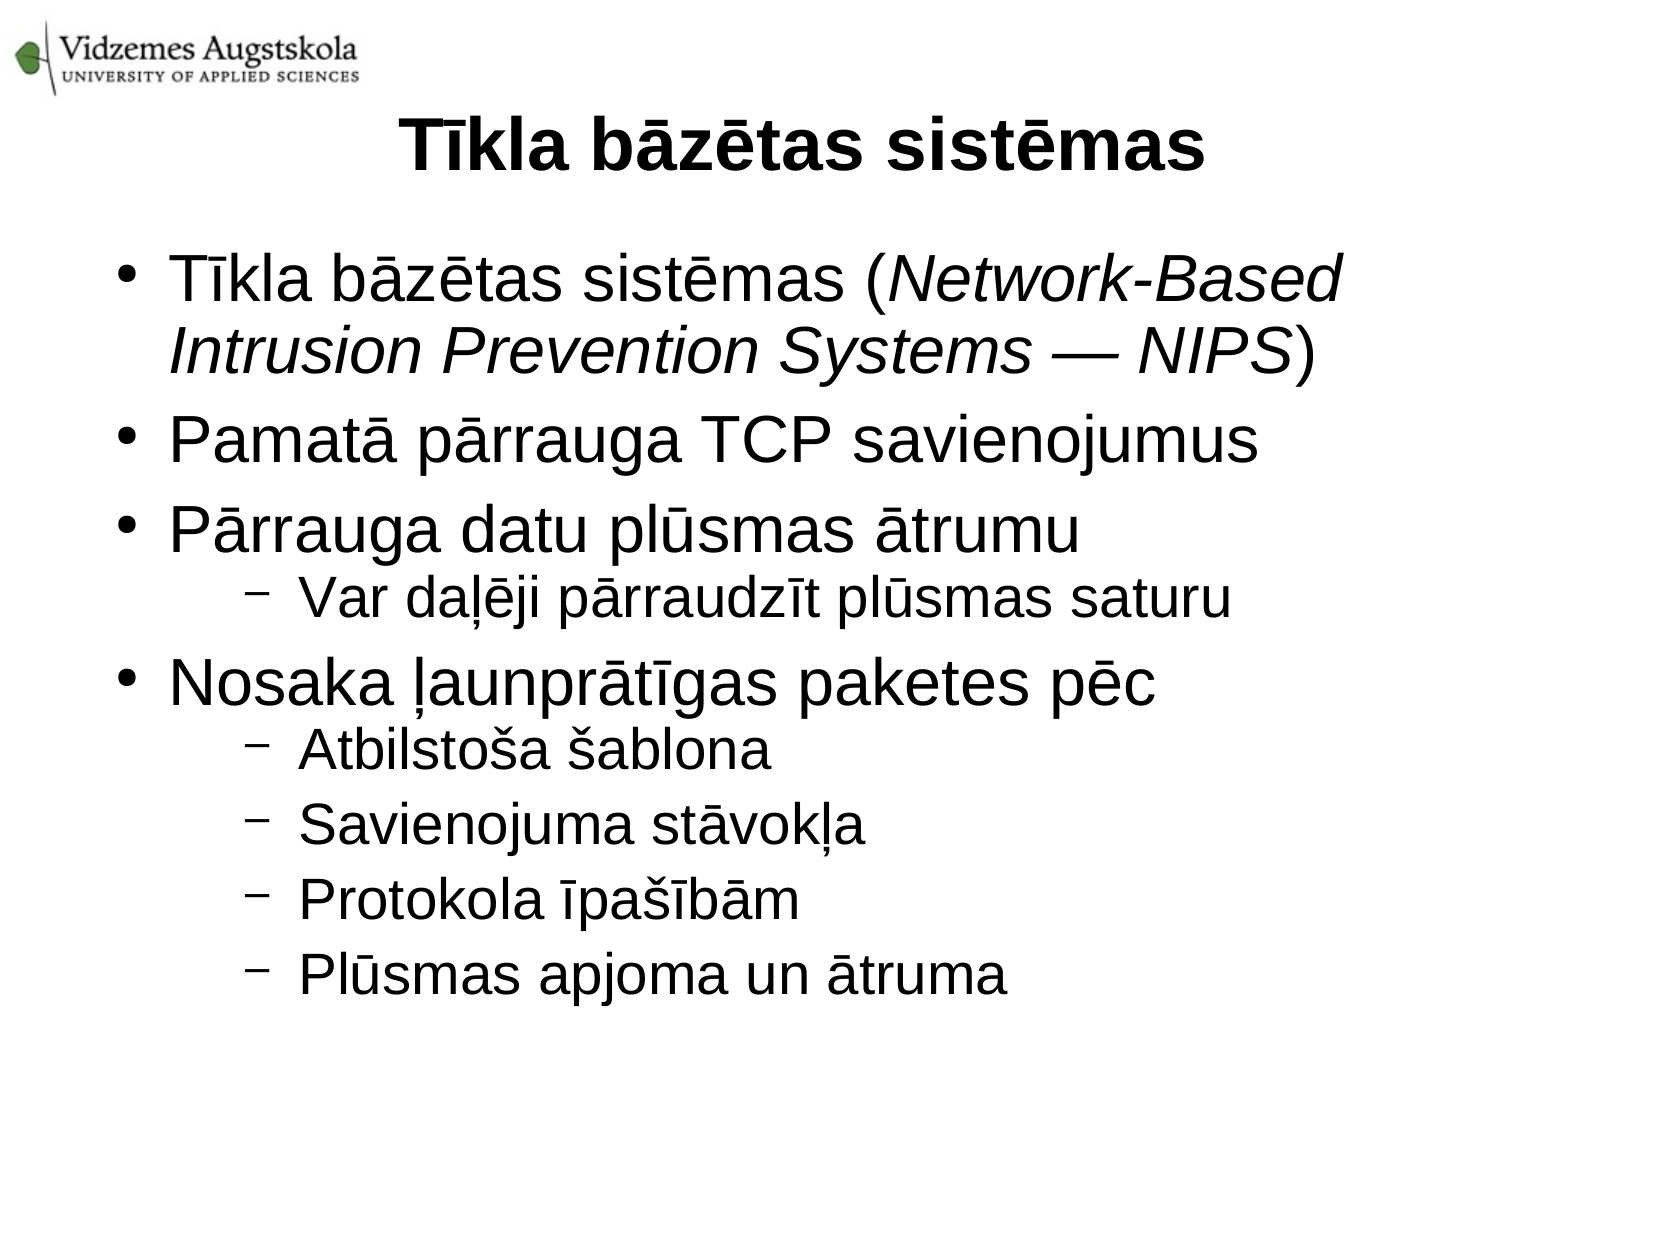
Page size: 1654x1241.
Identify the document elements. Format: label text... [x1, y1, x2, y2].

list Tīkla bāzētas sistēmas (Network-Based Intrusion Prevention Systems — NIPS) Pamatā pārrauga TCP savienojumus Pārrauga datu plūsmas ātrumu Var daļēji pārraudzīt plūsmas saturu Nosaka ļaunprātīgas paketes pēc Atbilstoša šablona Savienojuma stāvokļa Protokola īpašībām Plūsmas apjoma un ātruma [82, 236, 1569, 1107]
title Tīkla bāzētas sistēmas [94, 96, 1512, 195]
picture [5, 2, 368, 113]
